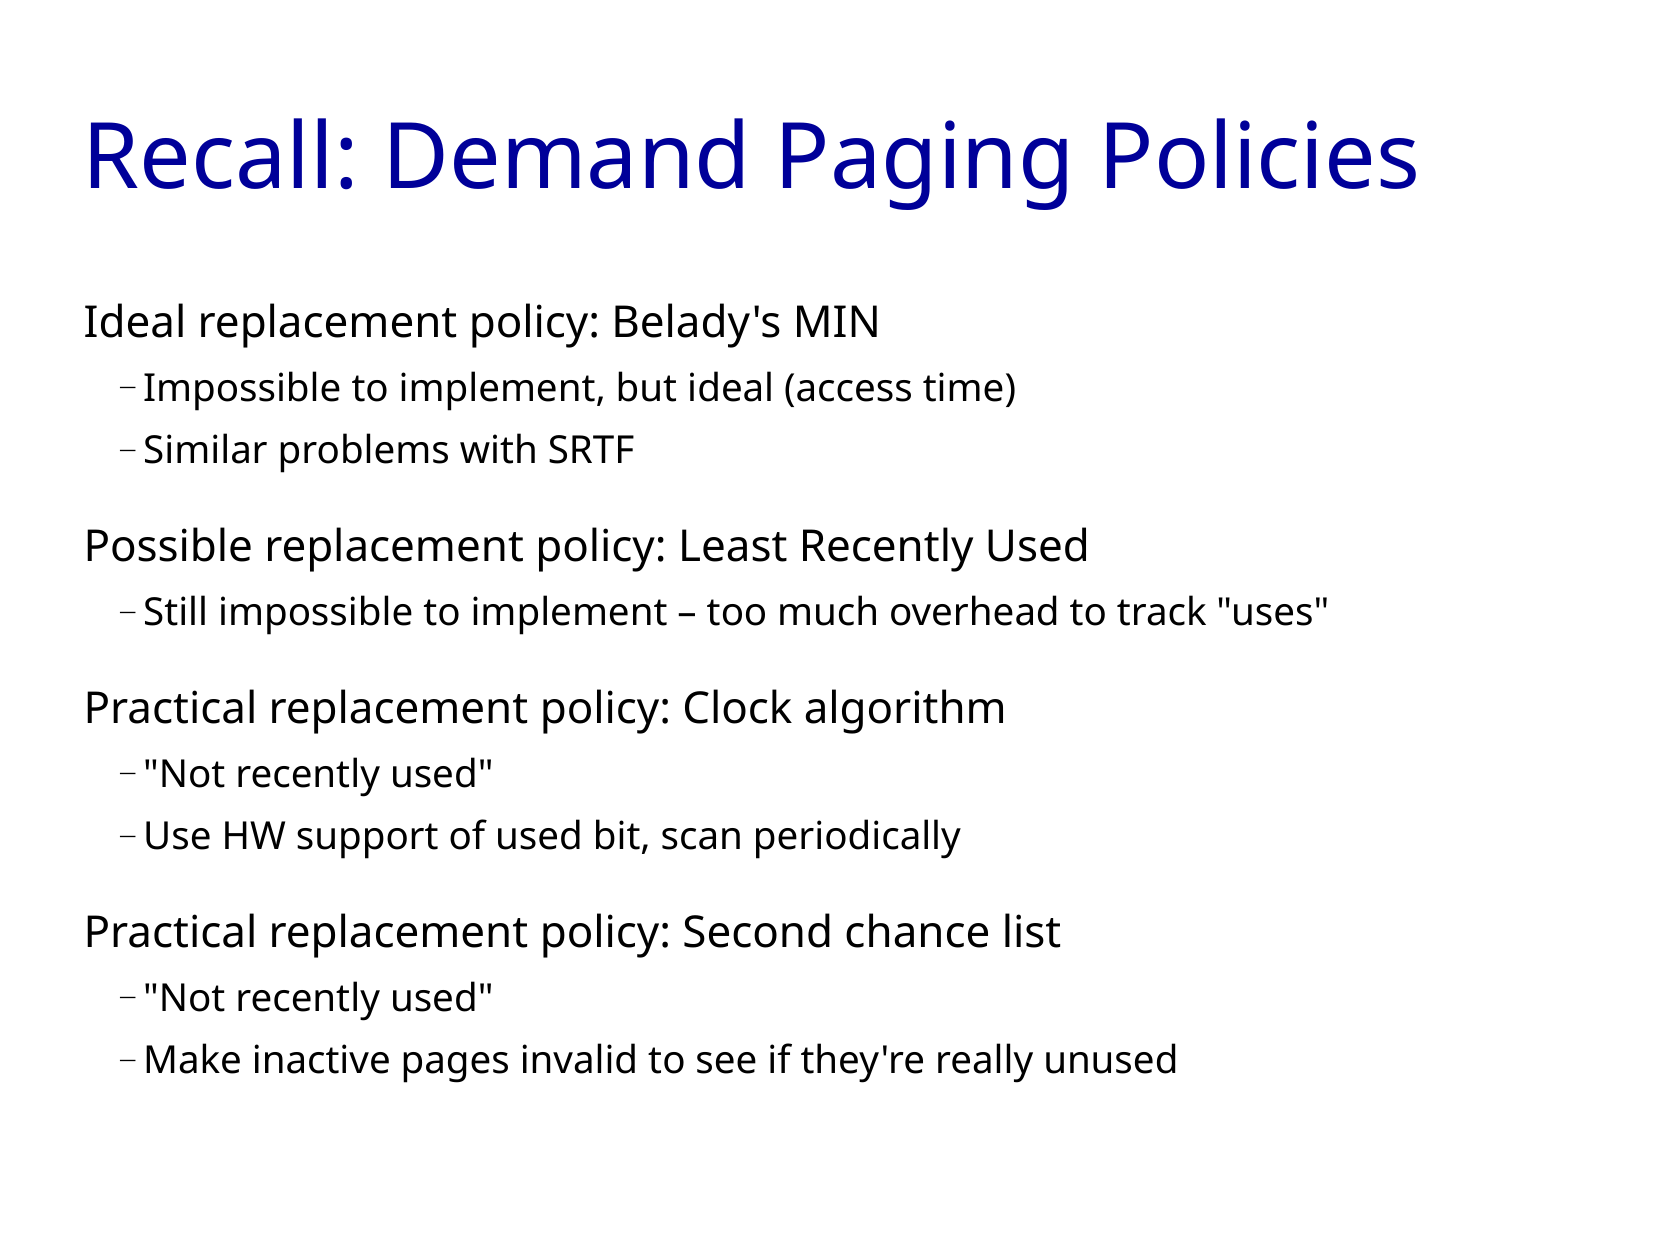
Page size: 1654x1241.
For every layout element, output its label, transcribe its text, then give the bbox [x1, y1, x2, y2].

title Recall: Demand Paging Policies [82, 49, 1571, 257]
list Ideal replacement policy: Belady's MIN Impossible to implement, but ideal (access time) Similar problems with SRTF Possible replacement policy: Least Recently Used Still impossible to implement – too much overhead to track "uses" Practical replacement policy: Clock algorithm "Not recently used" Use HW support of used bit, scan periodically Practical replacement policy: Second chance list "Not recently used" Make inactive pages invalid to see if they're really unused [60, 290, 1571, 1096]
